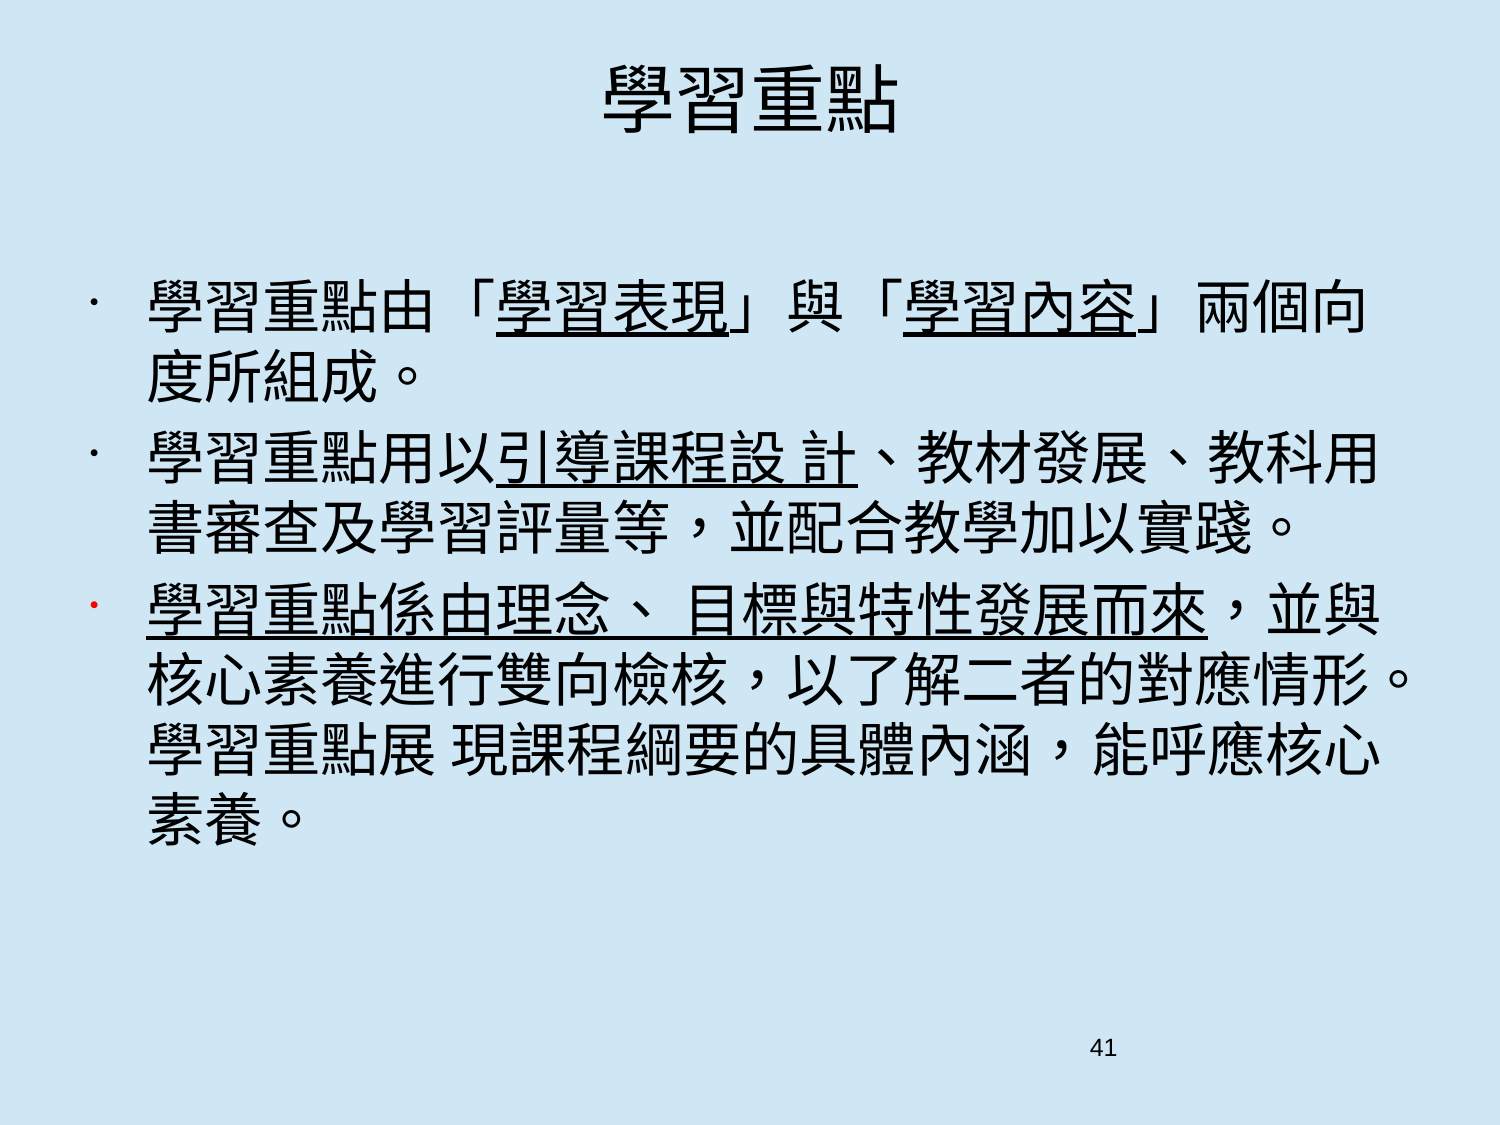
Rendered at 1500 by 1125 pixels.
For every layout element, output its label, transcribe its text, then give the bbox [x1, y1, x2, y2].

list 學習重點由「學習表現」與「學習內容」兩個向度所組成。 學習重點用以引導課程設 計、教材發展、教科用書審查及學習評量等，並配合教學加以實踐。 學習重點係由理念、 目標與特性發展而來，並與核心素養進行雙向檢核，以了解二者的對應情形。學習重點展 現課程綱要的具體內涵，能呼應核心素養。 [75, 262, 1425, 1005]
title 學習重點 [75, 45, 1425, 233]
slide_number <編號> [1074, 1024, 1425, 1103]
